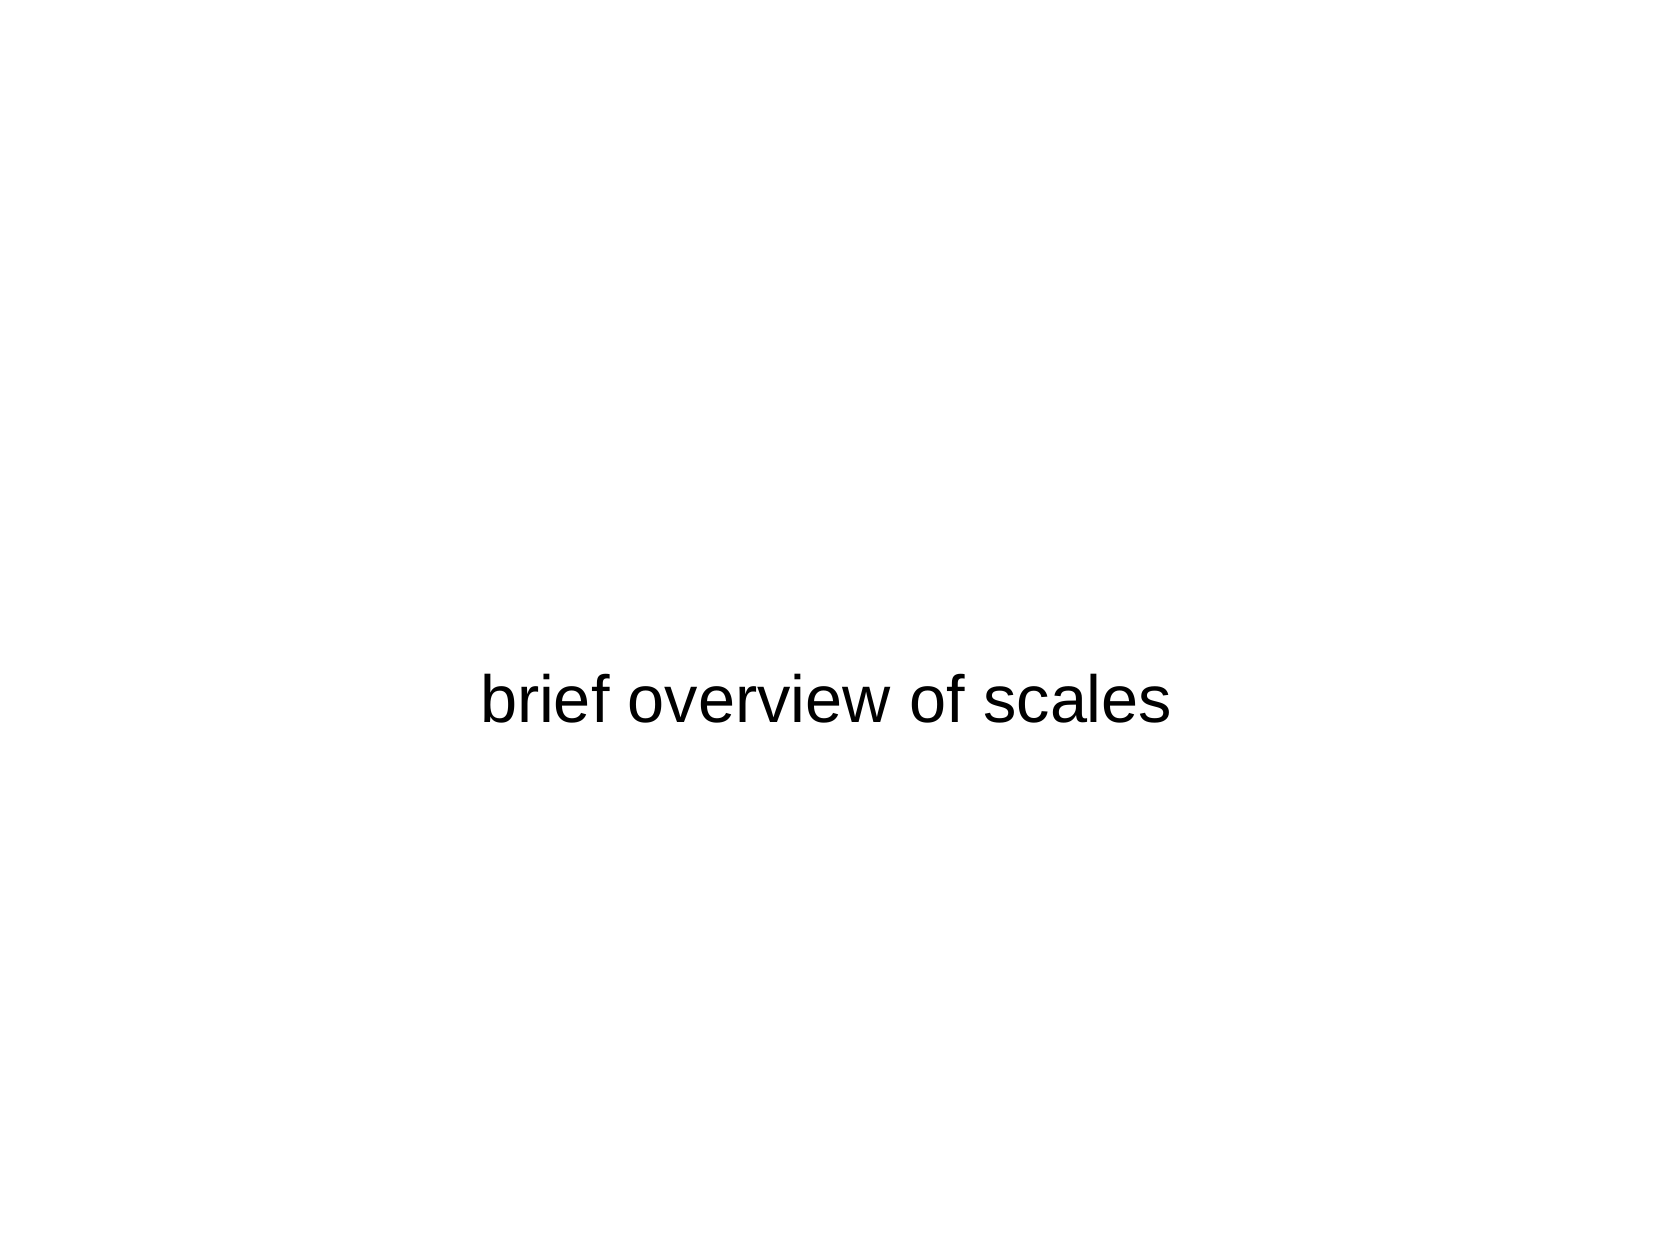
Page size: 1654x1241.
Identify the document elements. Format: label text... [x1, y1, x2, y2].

subtitle brief overview of scales [82, 297, 1571, 1102]
